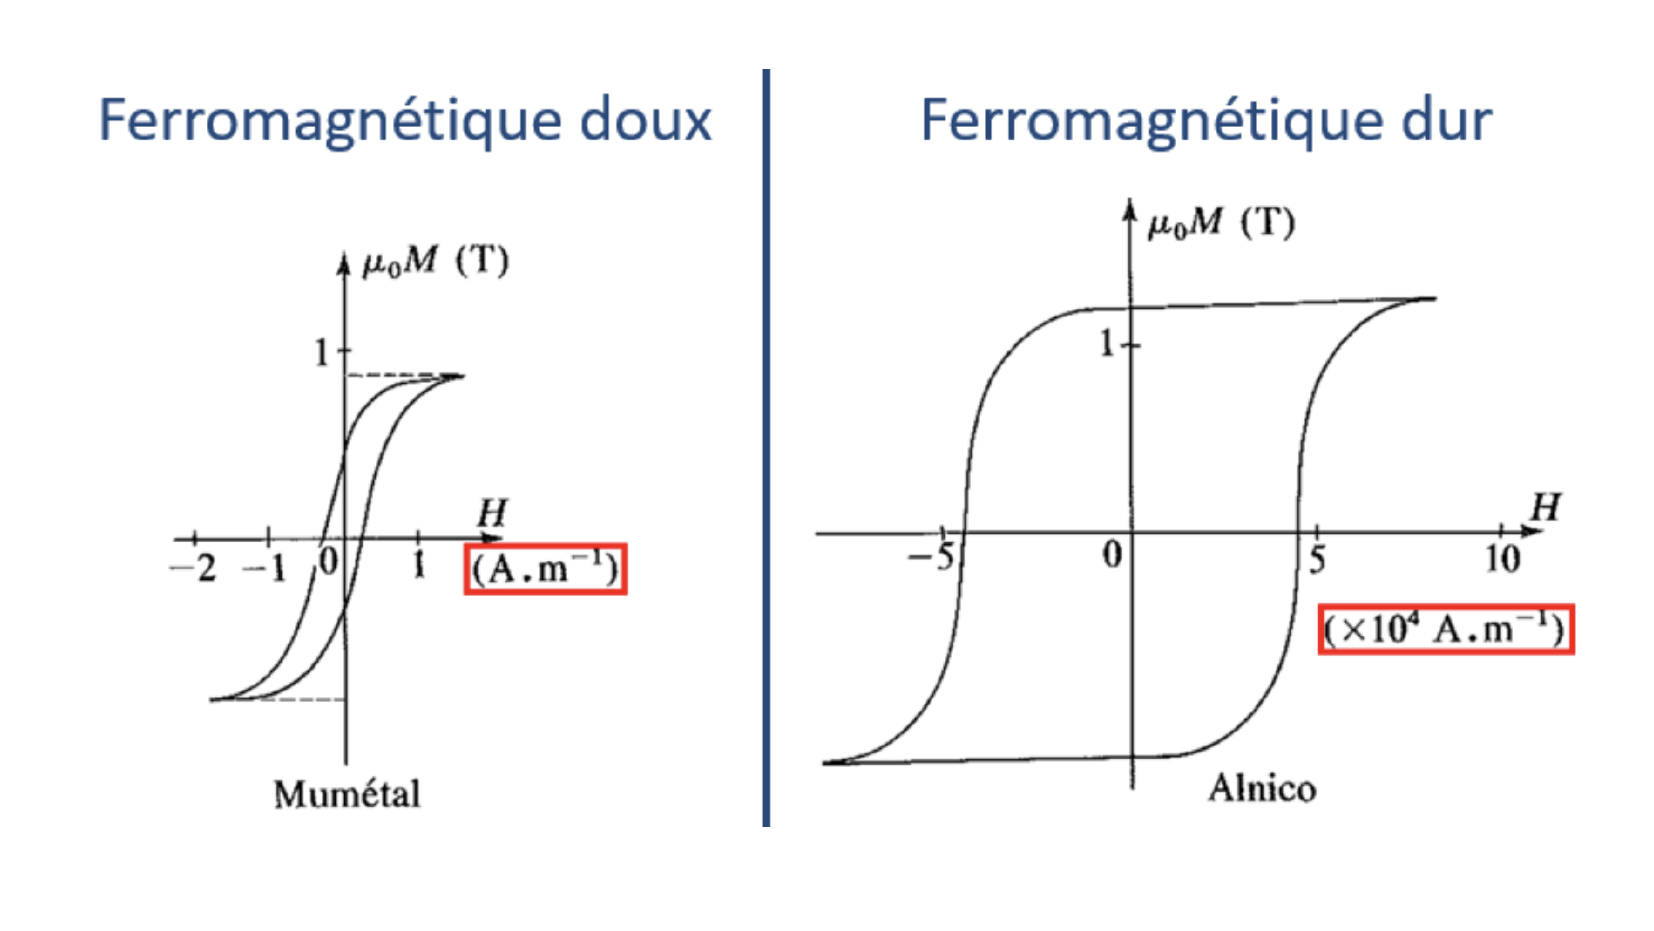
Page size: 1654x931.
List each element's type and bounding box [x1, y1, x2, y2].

picture [25, 58, 1595, 827]
